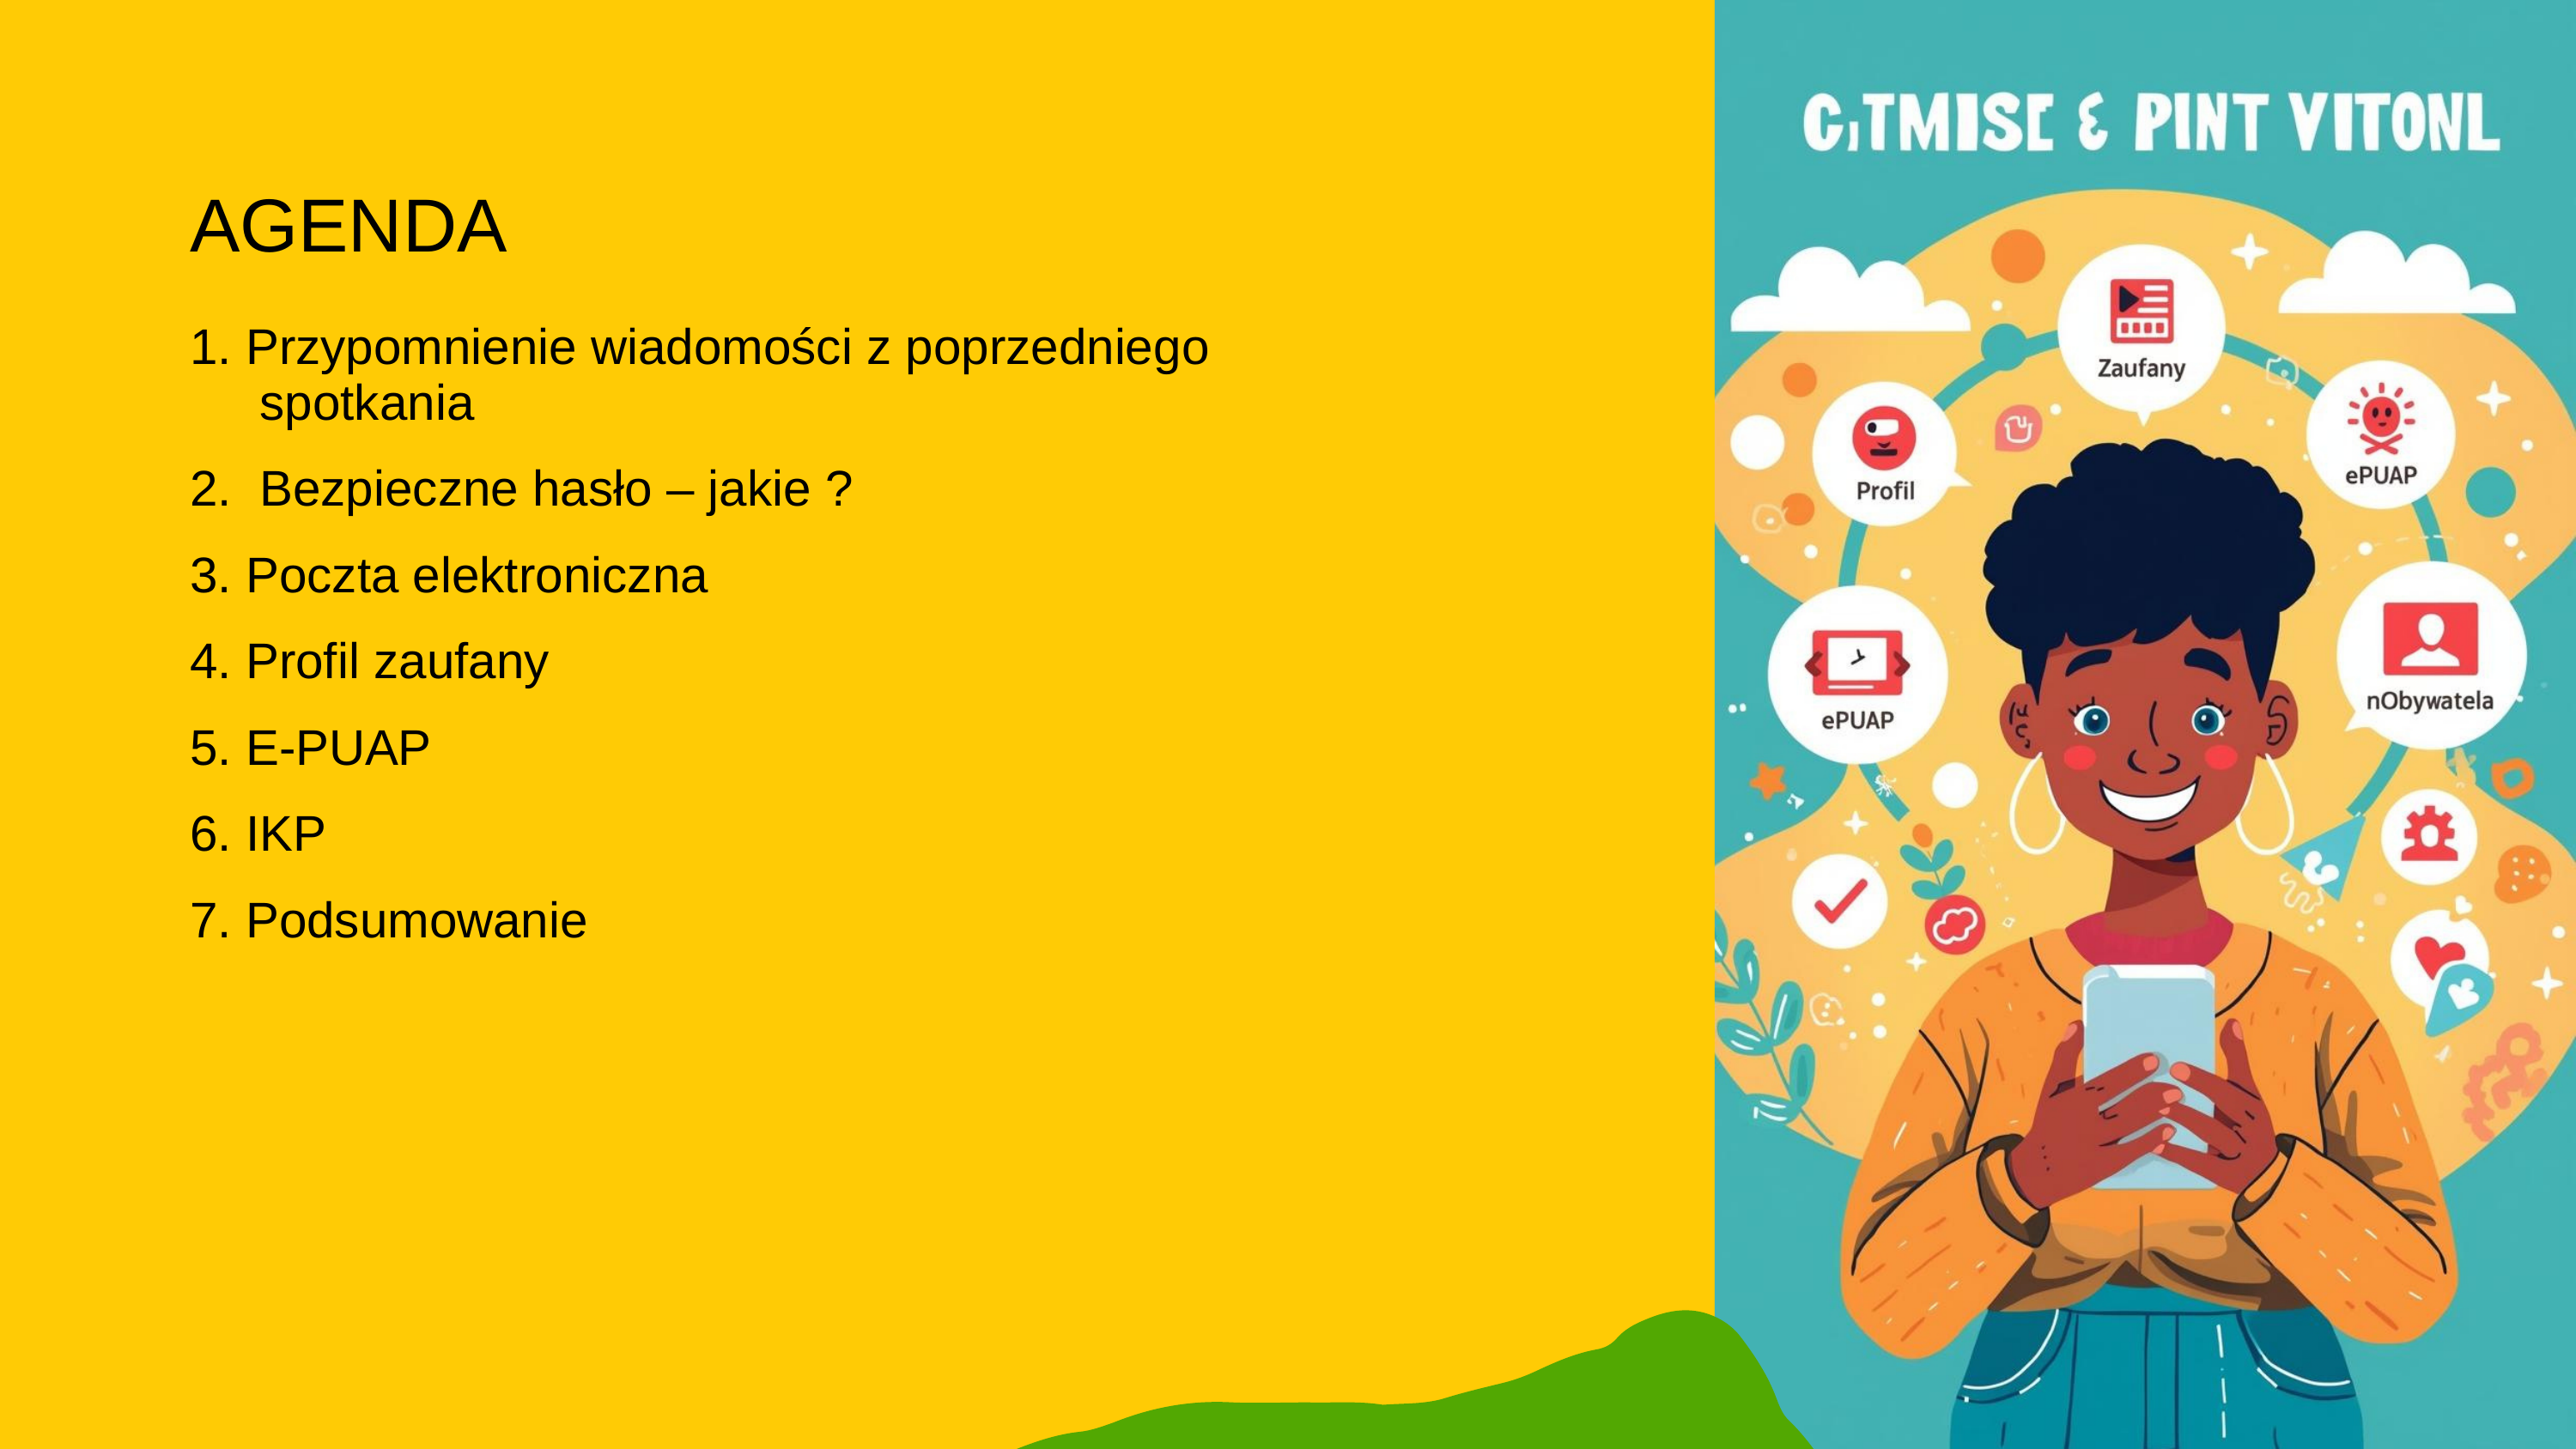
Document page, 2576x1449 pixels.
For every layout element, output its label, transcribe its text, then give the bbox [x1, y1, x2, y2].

text_box AGENDA 1. Przypomnienie wiadomości z poprzedniego spotkania 2. Bezpieczne hasło – jakie ? 3. Poczta elektroniczna 4. Profil zaufany 5. E-PUAP 6. IKP 7. Podsumowanie [177, 177, 1319, 1143]
text_box [387, 0, 2576, 1449]
